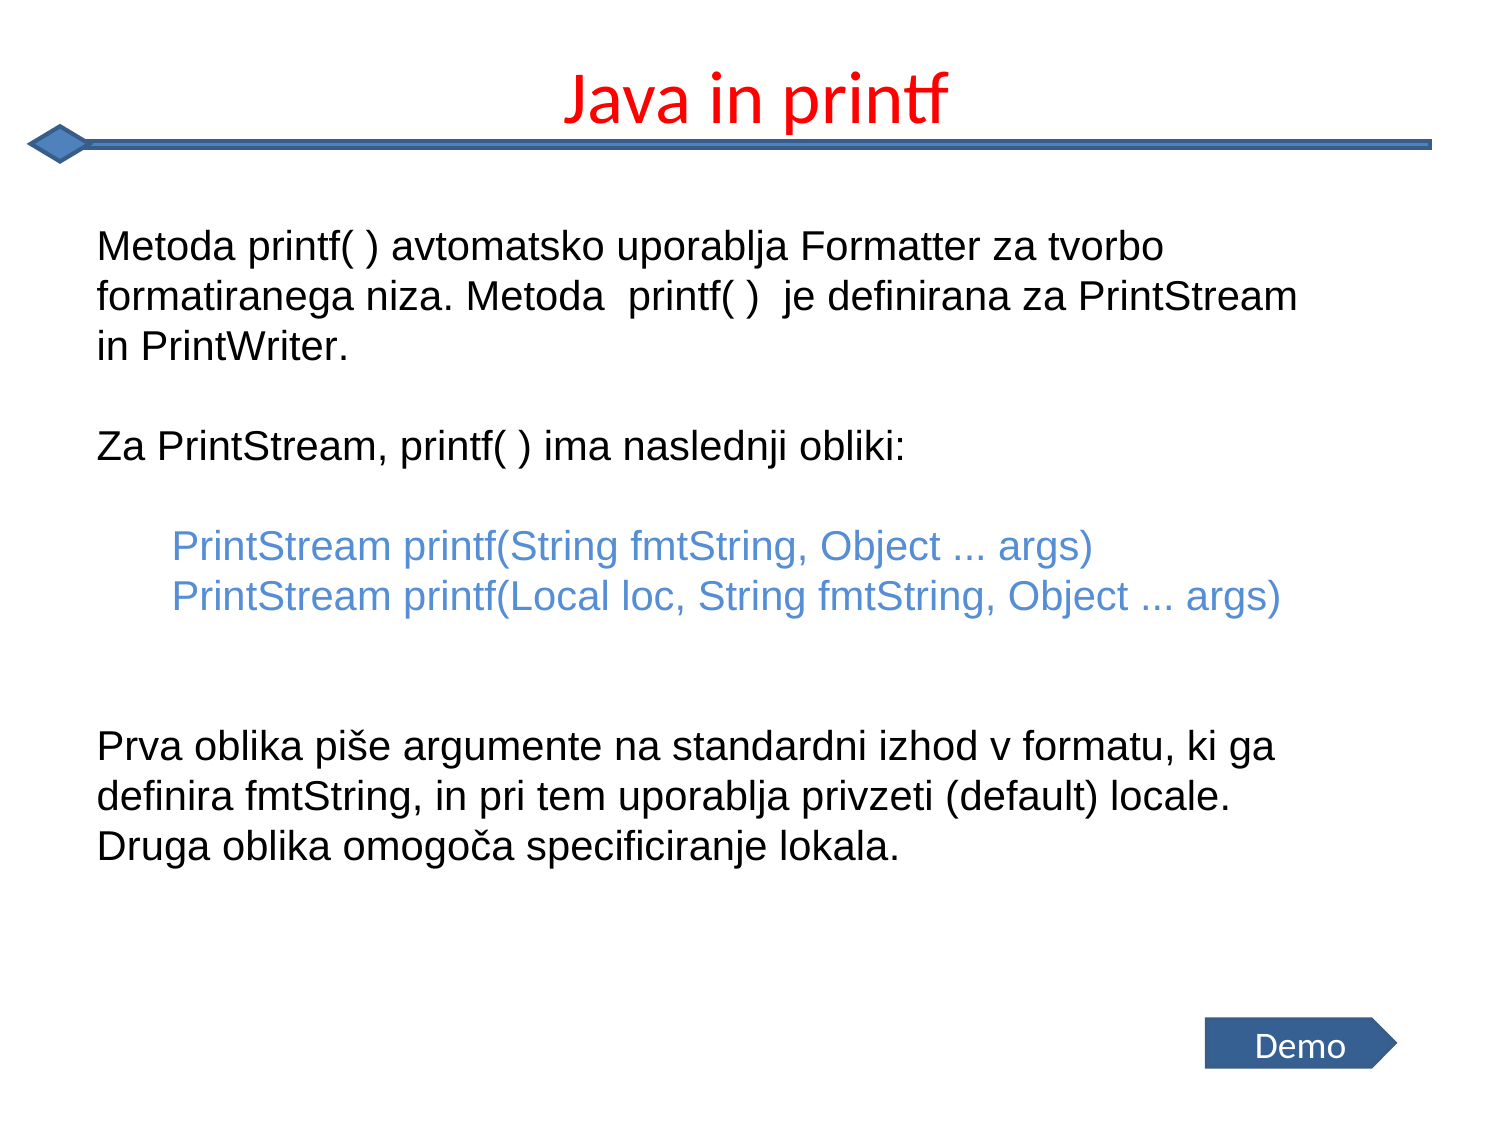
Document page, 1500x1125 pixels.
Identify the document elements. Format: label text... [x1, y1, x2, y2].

title Java in printf [82, 0, 1433, 188]
text_box Demo [1206, 1019, 1395, 1067]
text_box Metoda printf( ) avtomatsko uporablja Formatter za tvorbo formatiranega niza. Metoda printf( ) je definirana za PrintStream in PrintWriter. Za PrintStream, printf( ) ima naslednji obliki: PrintStream printf(String fmtString, Object ... args) PrintStream printf(Local loc, String fmtString, Object ... args) Prva oblika piše argumente na standardni izhod v formatu, ki ga definira fmtString, in pri tem uporablja privzeti (default) locale. Druga oblika omogoča specificiranje lokala. [81, 210, 1348, 927]
